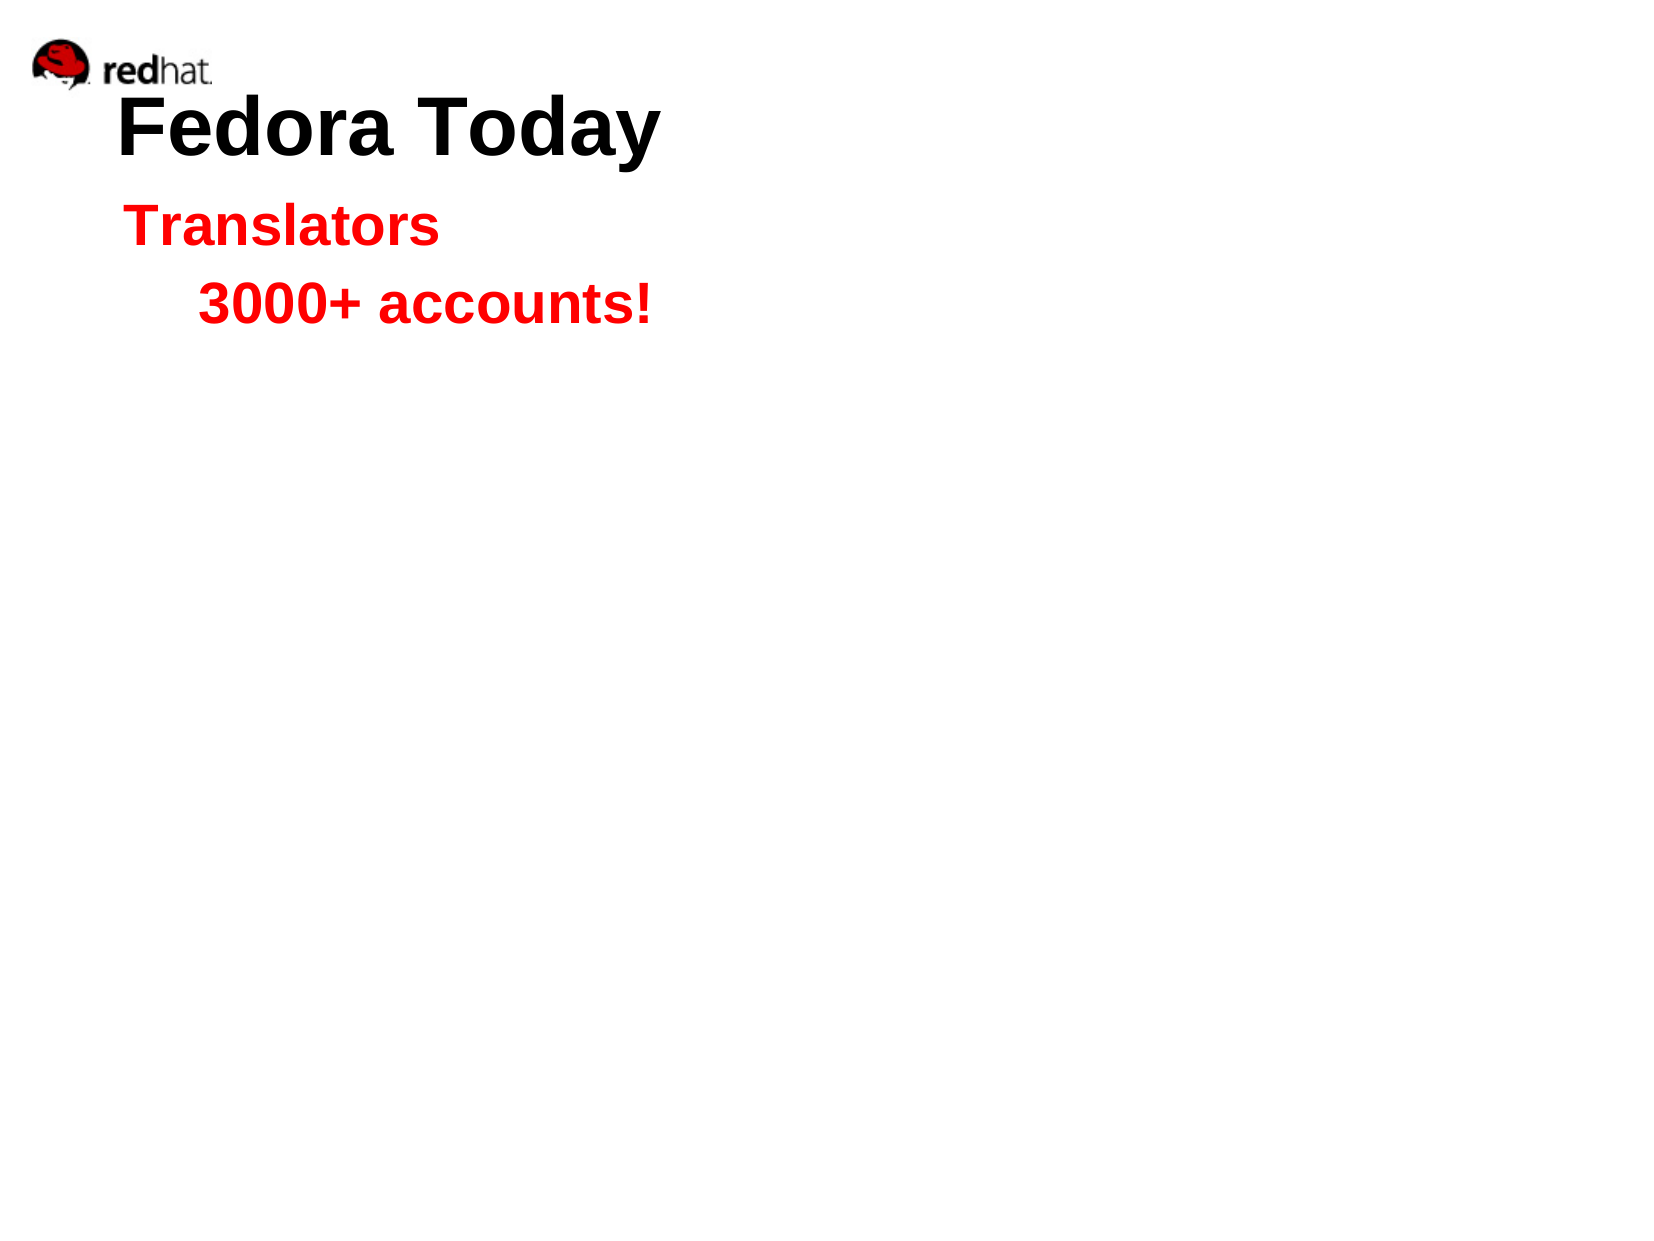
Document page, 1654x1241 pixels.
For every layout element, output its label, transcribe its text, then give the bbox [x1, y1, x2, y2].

title Fedora Today [116, 63, 1522, 190]
picture [31, 37, 212, 98]
list Translators 3000+ accounts! [123, 192, 1529, 1061]
